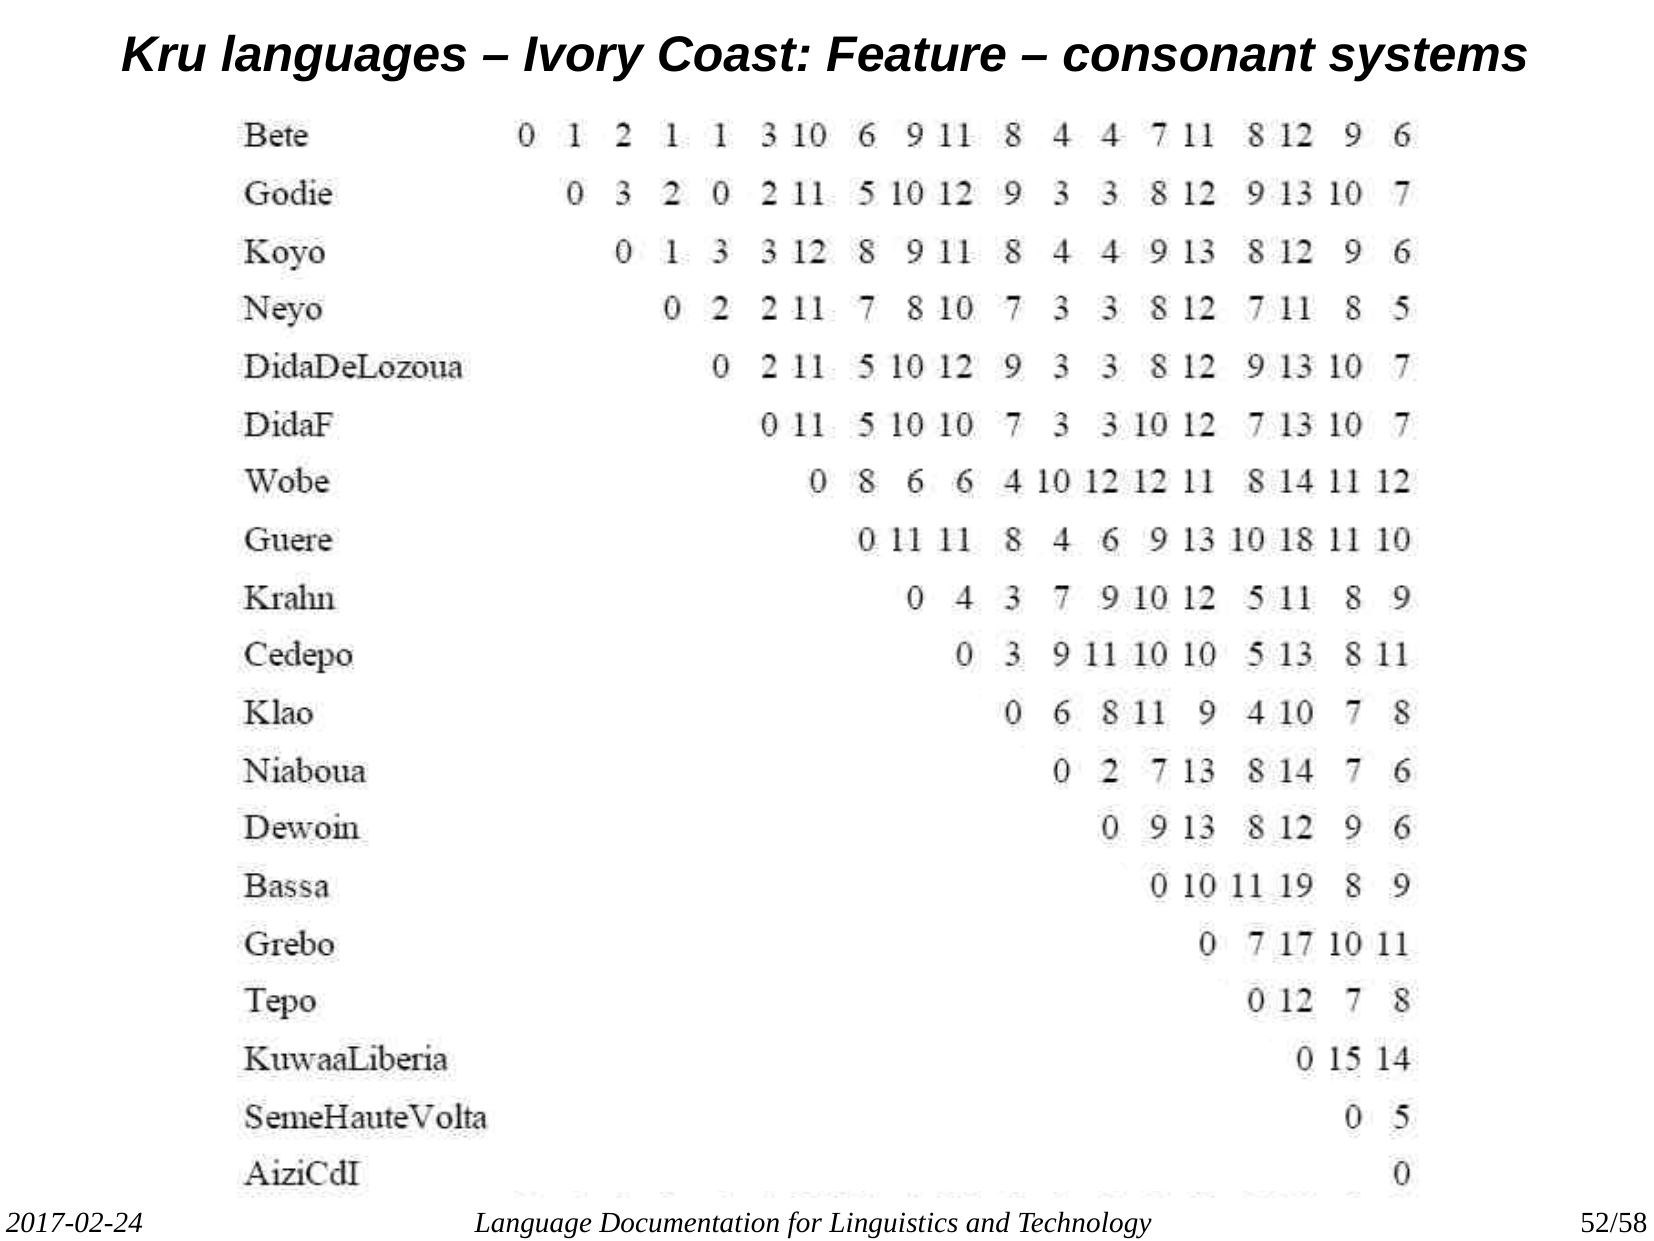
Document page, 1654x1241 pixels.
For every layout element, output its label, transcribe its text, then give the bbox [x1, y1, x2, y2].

picture [223, 105, 1437, 1209]
title Kru languages – Ivory Coast: Feature – consonant systems [0, 2, 1654, 106]
text_box [495, 120, 1396, 1191]
